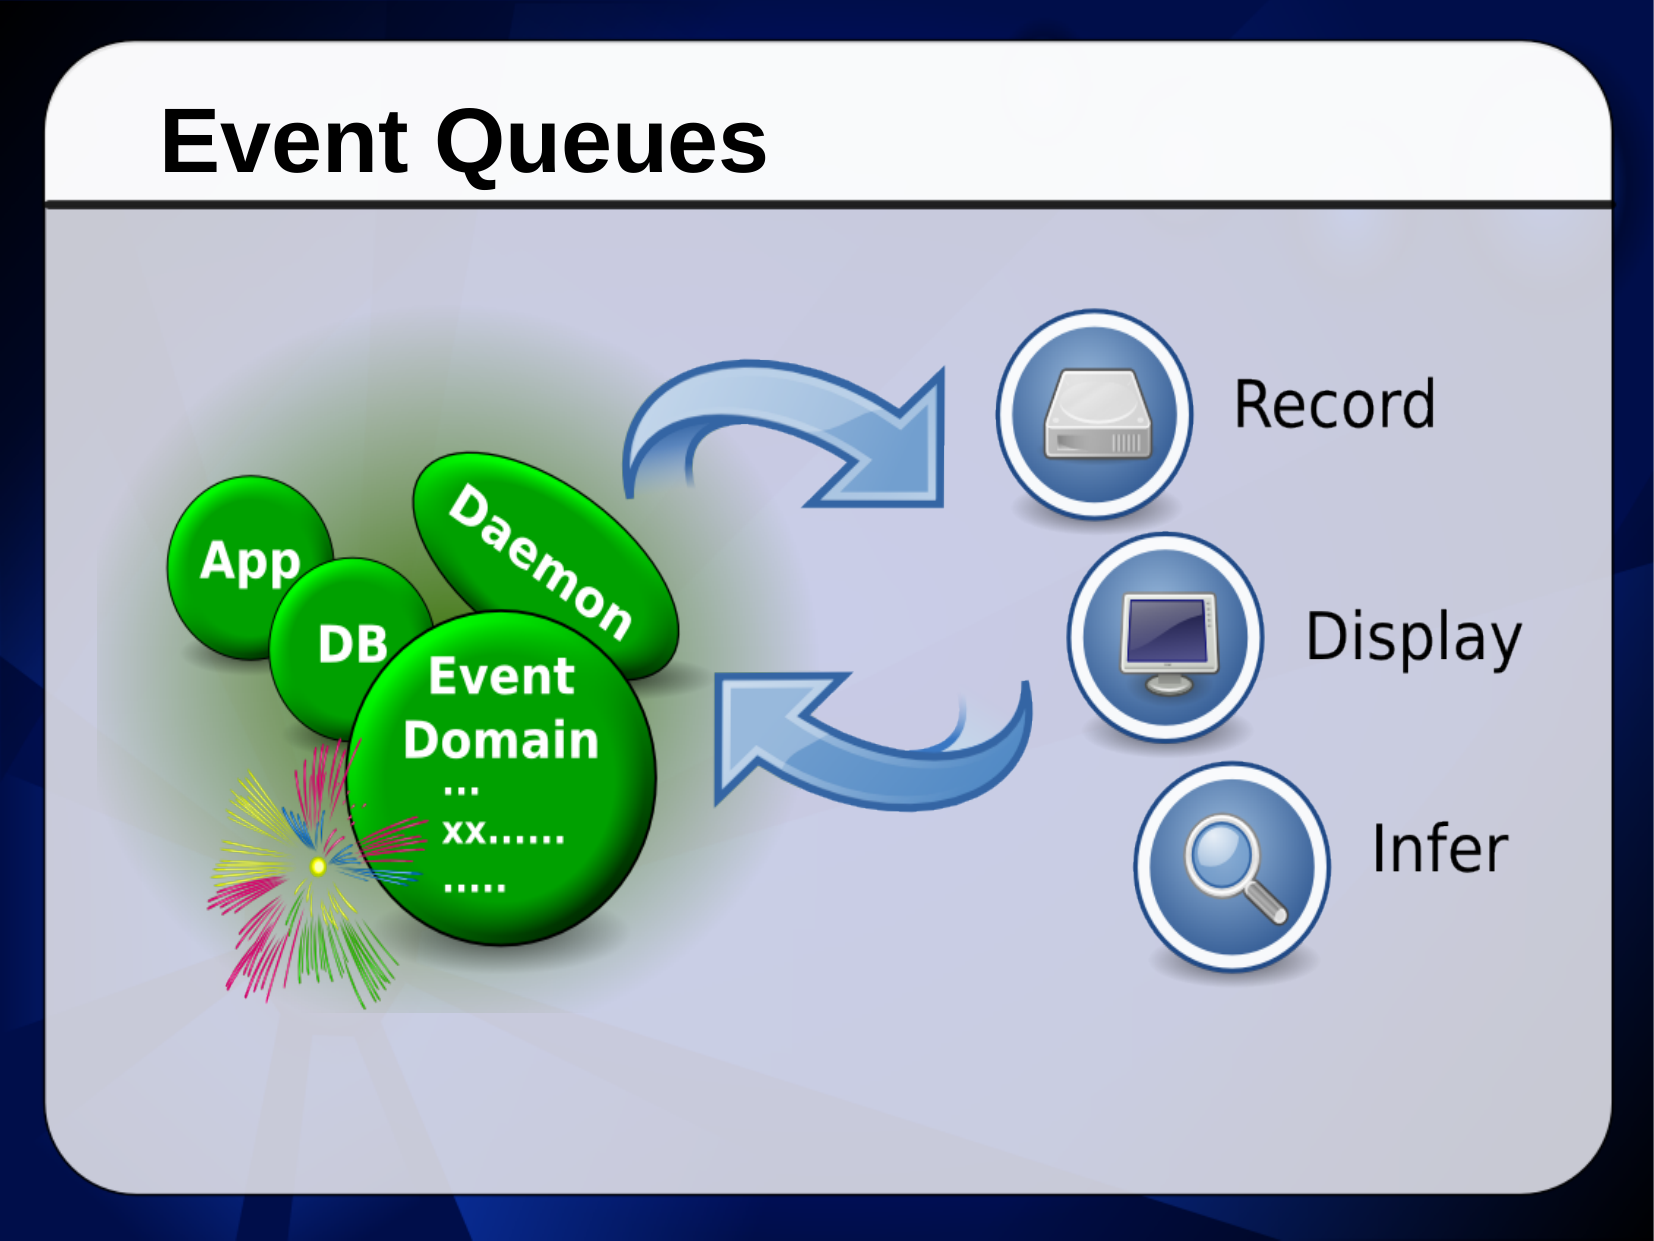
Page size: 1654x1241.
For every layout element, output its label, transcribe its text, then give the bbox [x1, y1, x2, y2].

title Event Queues [82, 37, 1571, 245]
picture [0, 0, 1654, 1241]
